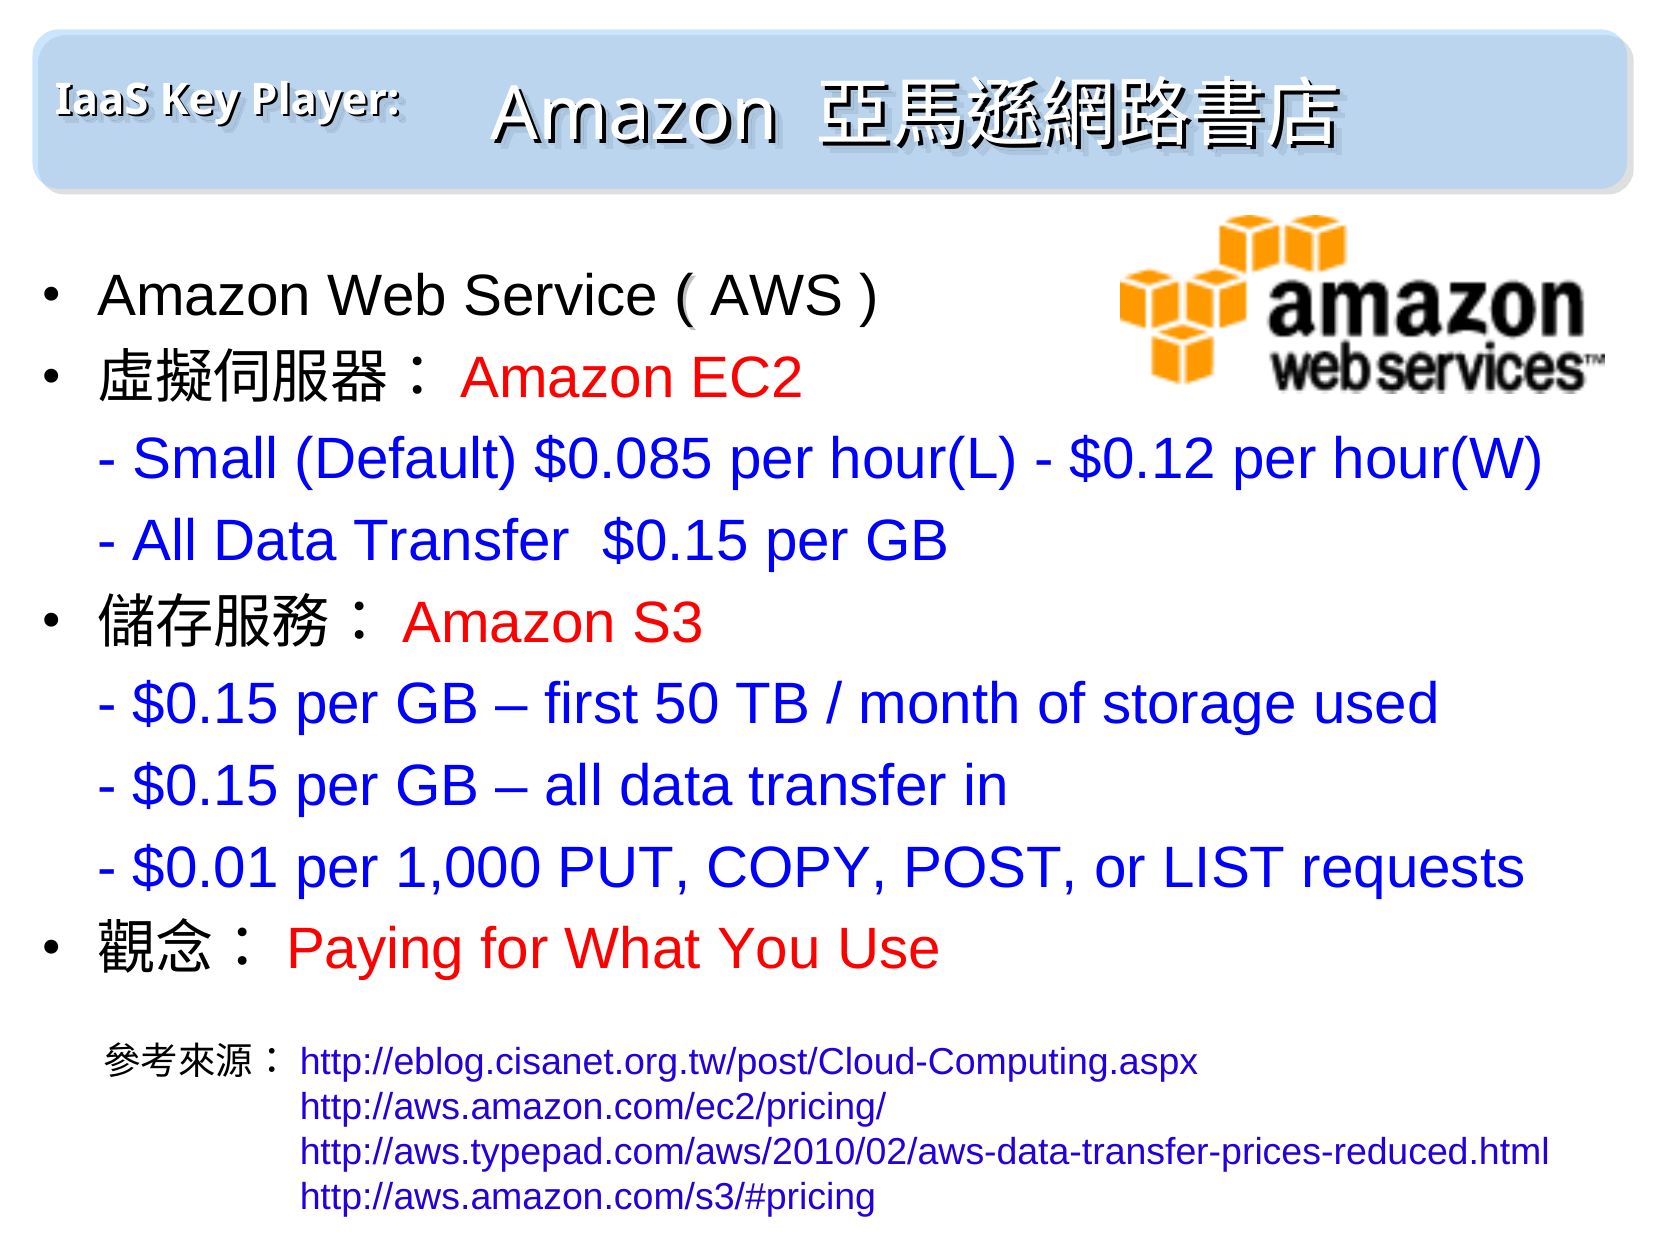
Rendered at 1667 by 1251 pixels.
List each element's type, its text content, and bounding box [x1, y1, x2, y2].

text_box 參考來源：http://eblog.cisanet.org.tw/post/Cloud-Computing.aspx http://aws.amazon.com/ec2/pricing/ http://aws.typepad.com/aws/2010/02/aws-data-transfer-prices-reduced.html http://aws.amazon.com/s3/#pricing [88, 1029, 1654, 1225]
picture [1120, 215, 1605, 394]
list Amazon Web Service ( AWS ) 虛擬伺服器：Amazon EC2 - Small (Default) $0.085 per hour(L) - $0.12 per hour(W) - All Data Transfer $0.15 per GB 儲存服務：Amazon S3 - $0.15 per GB – first 50 TB / month of storage used - $0.15 per GB – all data transfer in - $0.01 per 1,000 PUT, COPY, POST, or LIST requests 觀念：Paying for What You Use [41, 259, 1607, 1081]
text_box IaaS Key Player: Amazon 亞馬遜網路書店 [32, 29, 1628, 189]
